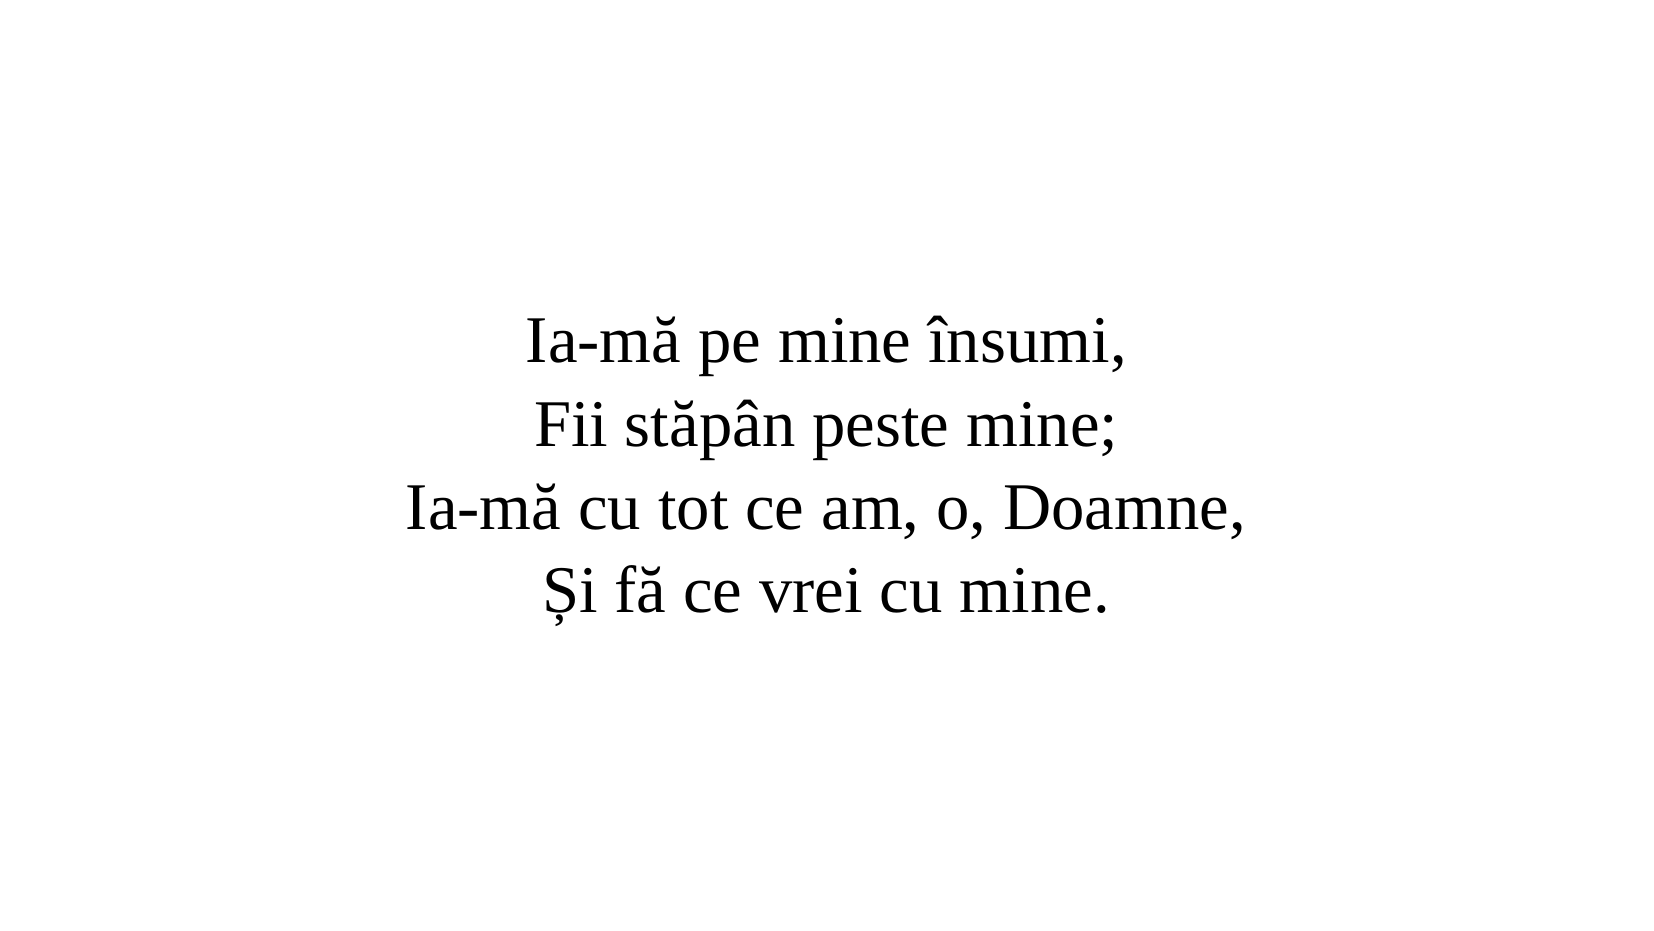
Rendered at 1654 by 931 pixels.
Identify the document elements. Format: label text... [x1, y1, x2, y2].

subtitle Ia-mă pe mine însumi, Fii stăpân peste mine; Ia-mă cu tot ce am, o, Doamne, Și fă ce vrei cu mine. [300, 150, 1354, 781]
